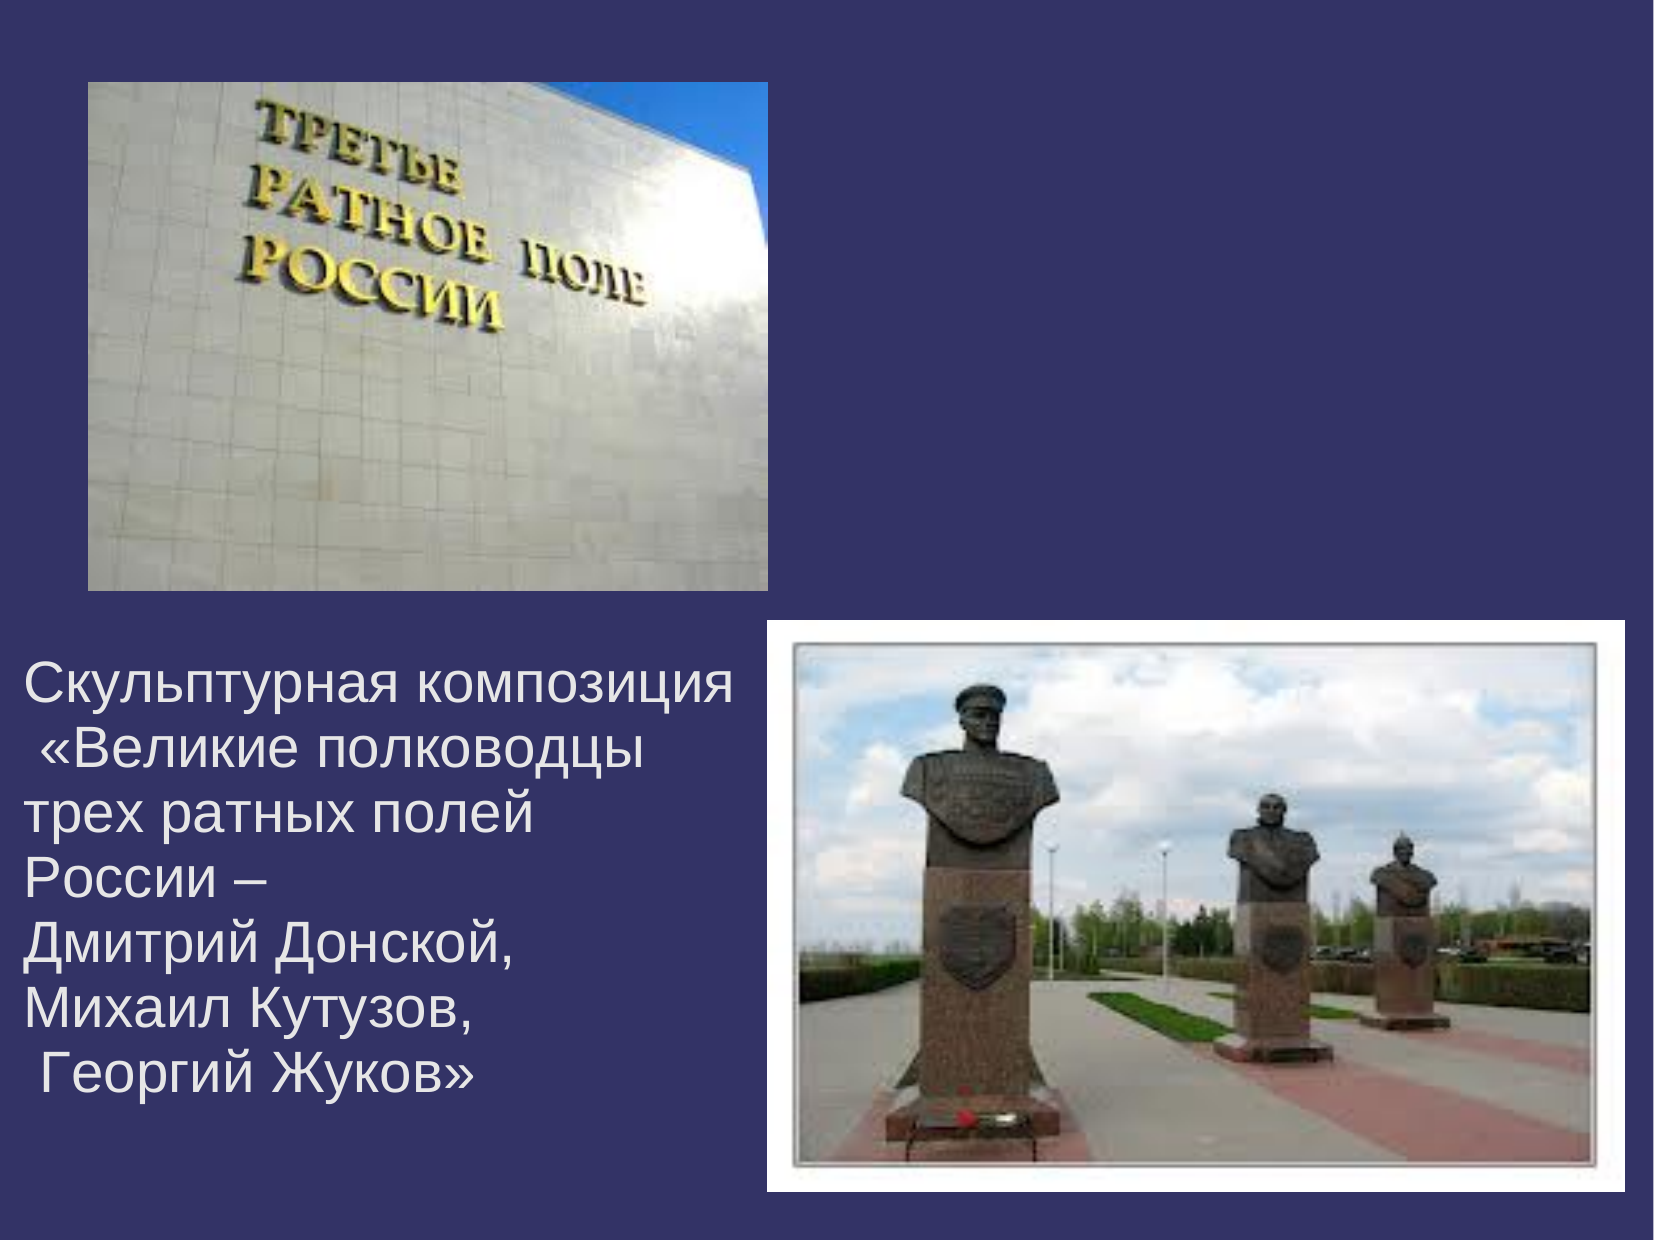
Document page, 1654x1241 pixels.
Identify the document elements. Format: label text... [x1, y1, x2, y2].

list Скульптурная композиция «Великие полководцы трех ратных полей России – Дмитрий Донской, Михаил Кутузов, Георгий Жуков» [0, 649, 739, 1241]
picture [767, 620, 1625, 1193]
picture [88, 82, 768, 591]
